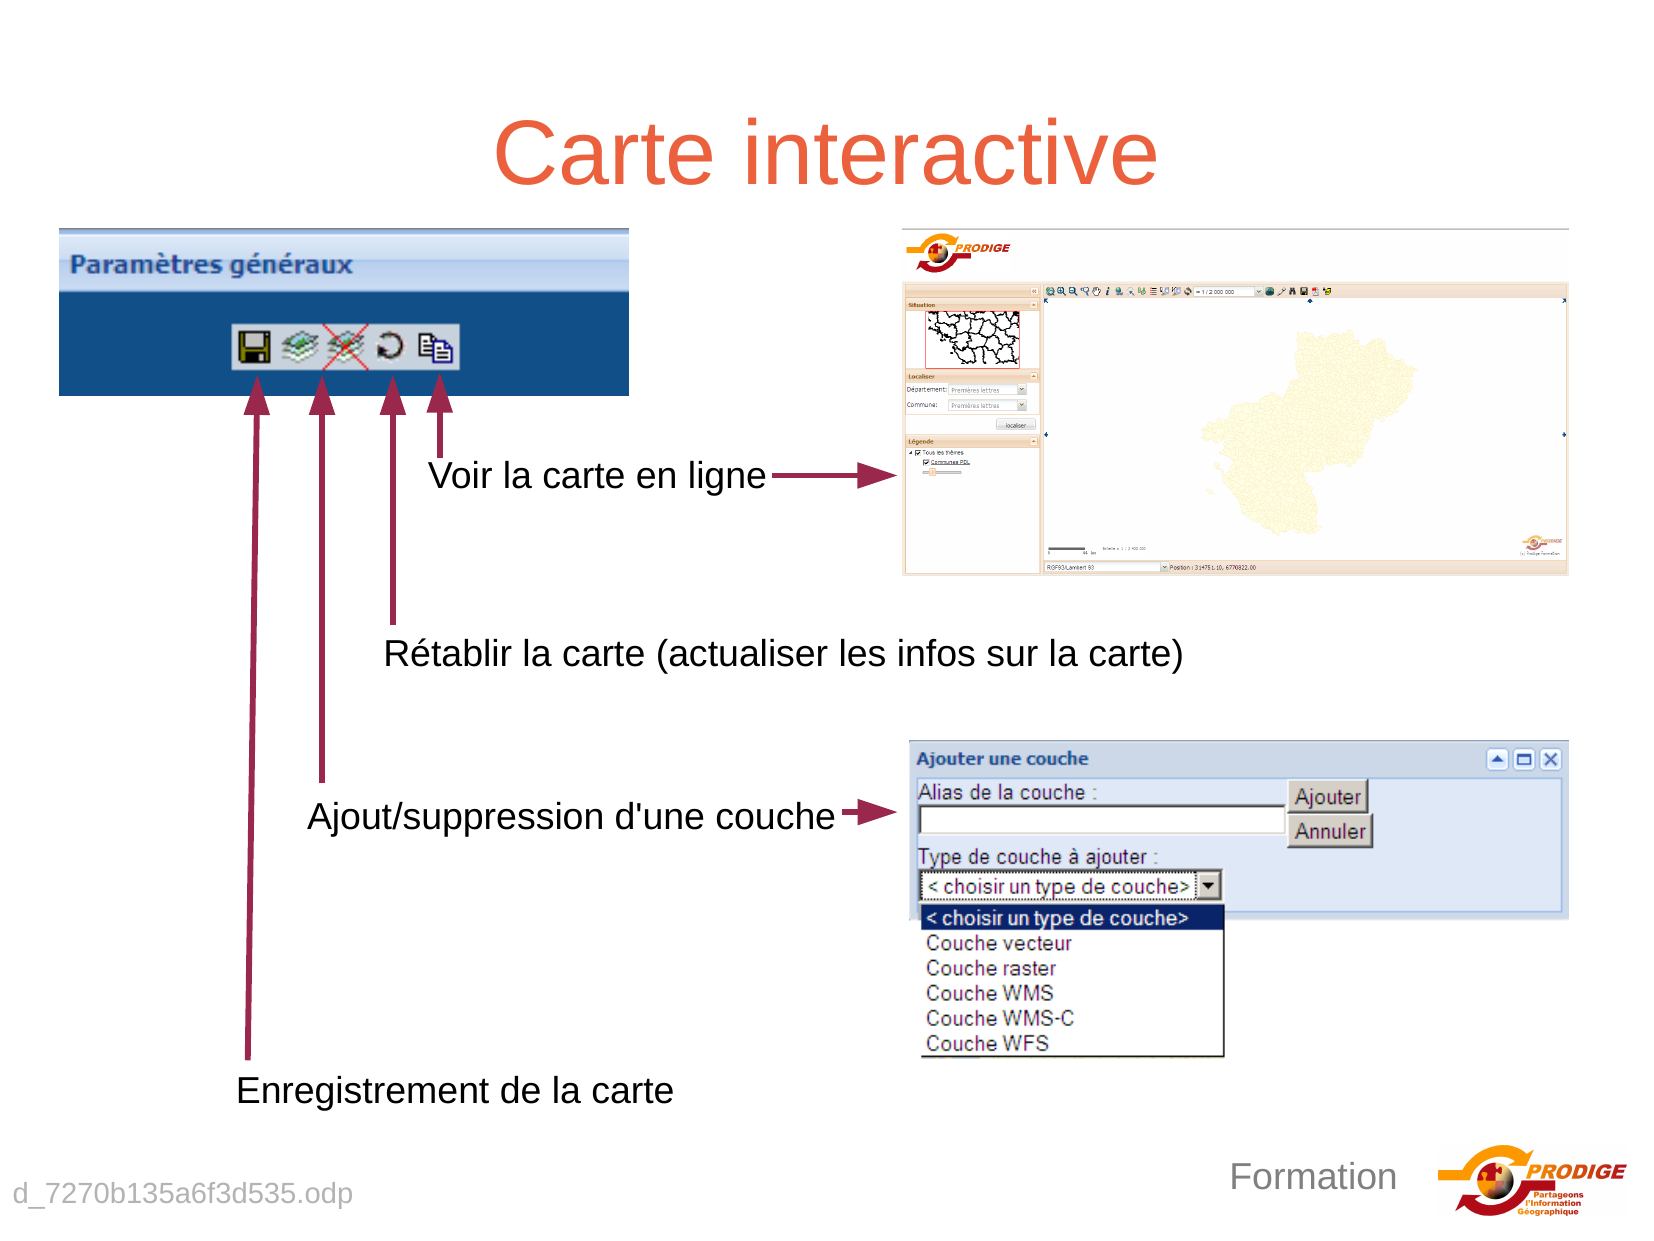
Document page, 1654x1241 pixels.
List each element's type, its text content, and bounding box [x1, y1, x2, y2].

title Carte interactive [82, 56, 1571, 250]
text_box Voir la carte en ligne [413, 446, 782, 504]
picture [902, 228, 1569, 576]
text_box Ajout/suppression d'une couche [292, 787, 852, 845]
picture [1438, 1145, 1627, 1216]
picture [909, 740, 1569, 1059]
text_box Rétablir la carte (actualiser les infos sur la carte) [368, 625, 1200, 683]
picture [59, 228, 629, 396]
text_box Enregistrement de la carte [221, 1062, 690, 1120]
